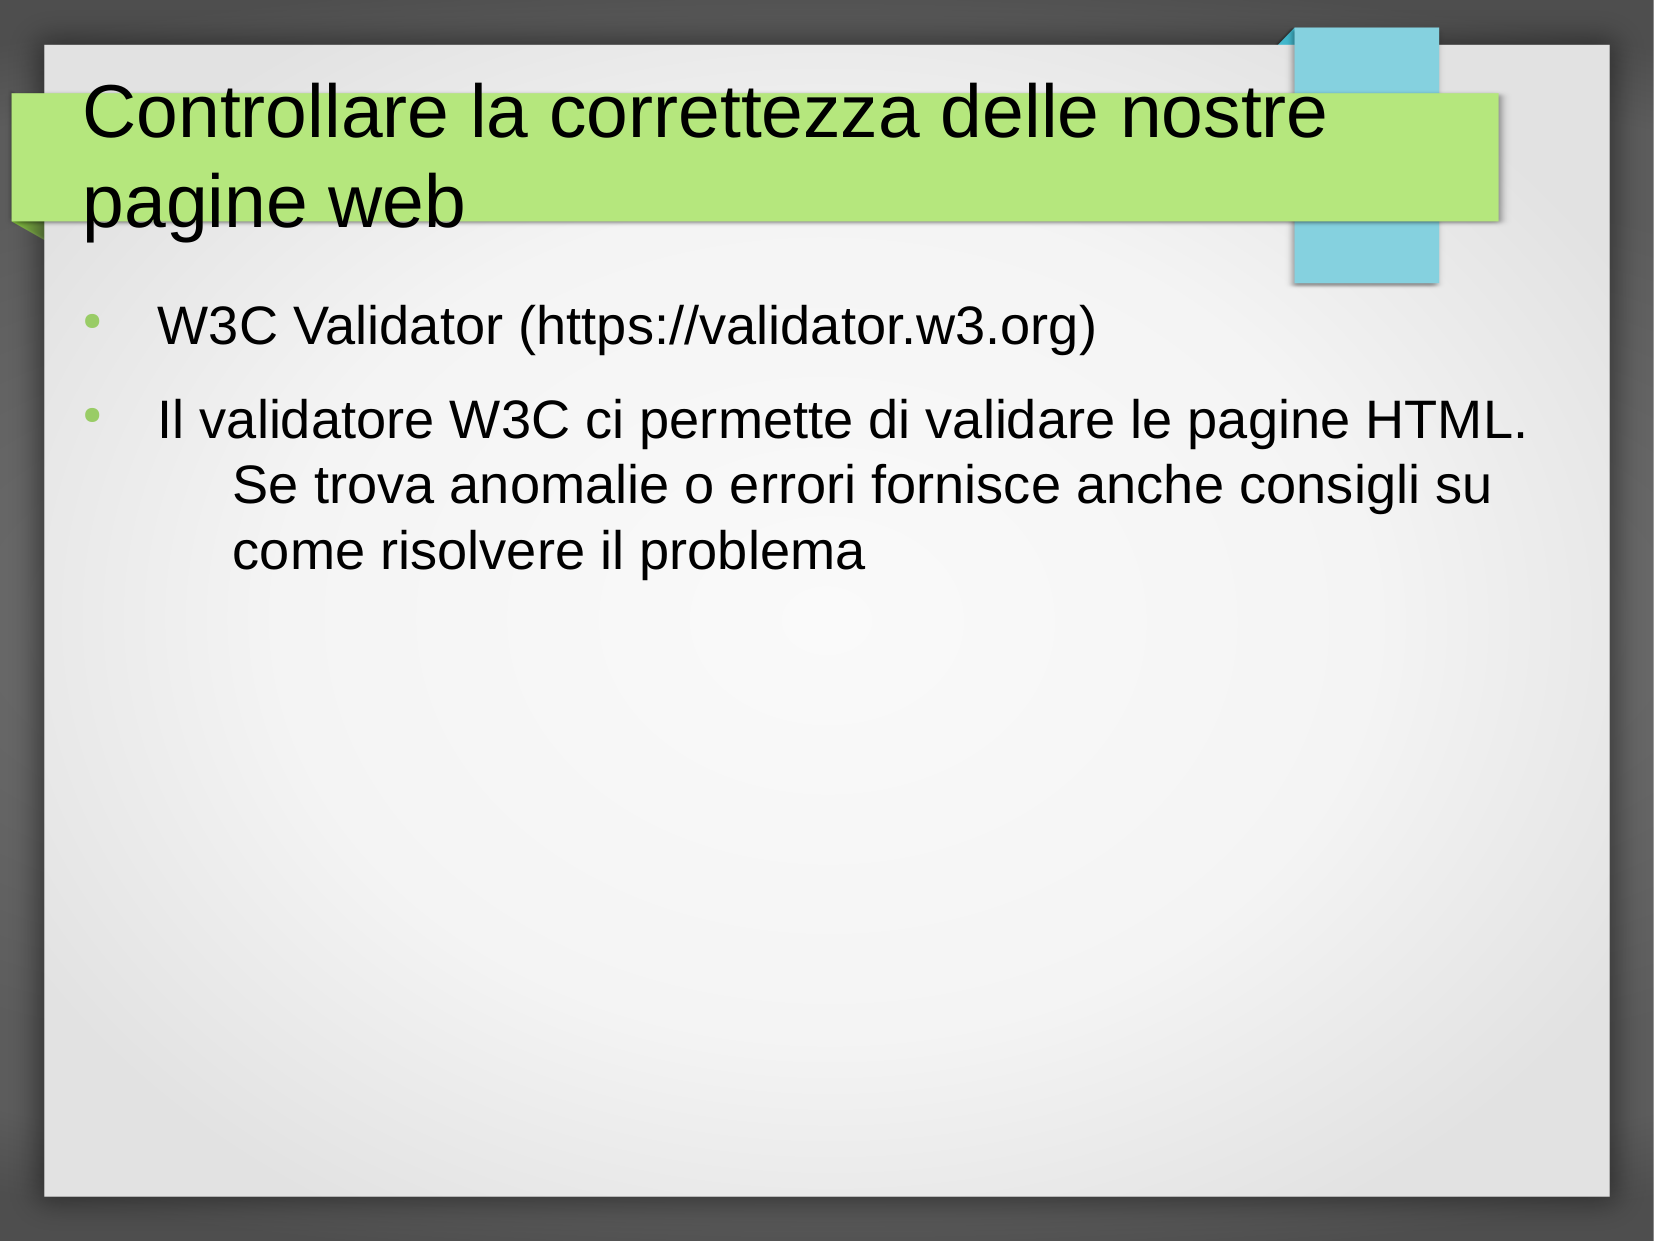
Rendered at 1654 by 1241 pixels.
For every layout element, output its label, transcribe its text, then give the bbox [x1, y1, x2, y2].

picture [0, 0, 1654, 1241]
list W3C Validator (https://validator.w3.org) Il validatore W3C ci permette di validare le pagine HTML. Se trova anomalie o errori fornisce anche consigli su come risolvere il problema [82, 290, 1536, 1134]
title Controllare la correttezza delle nostre pagine web [82, 49, 1571, 257]
